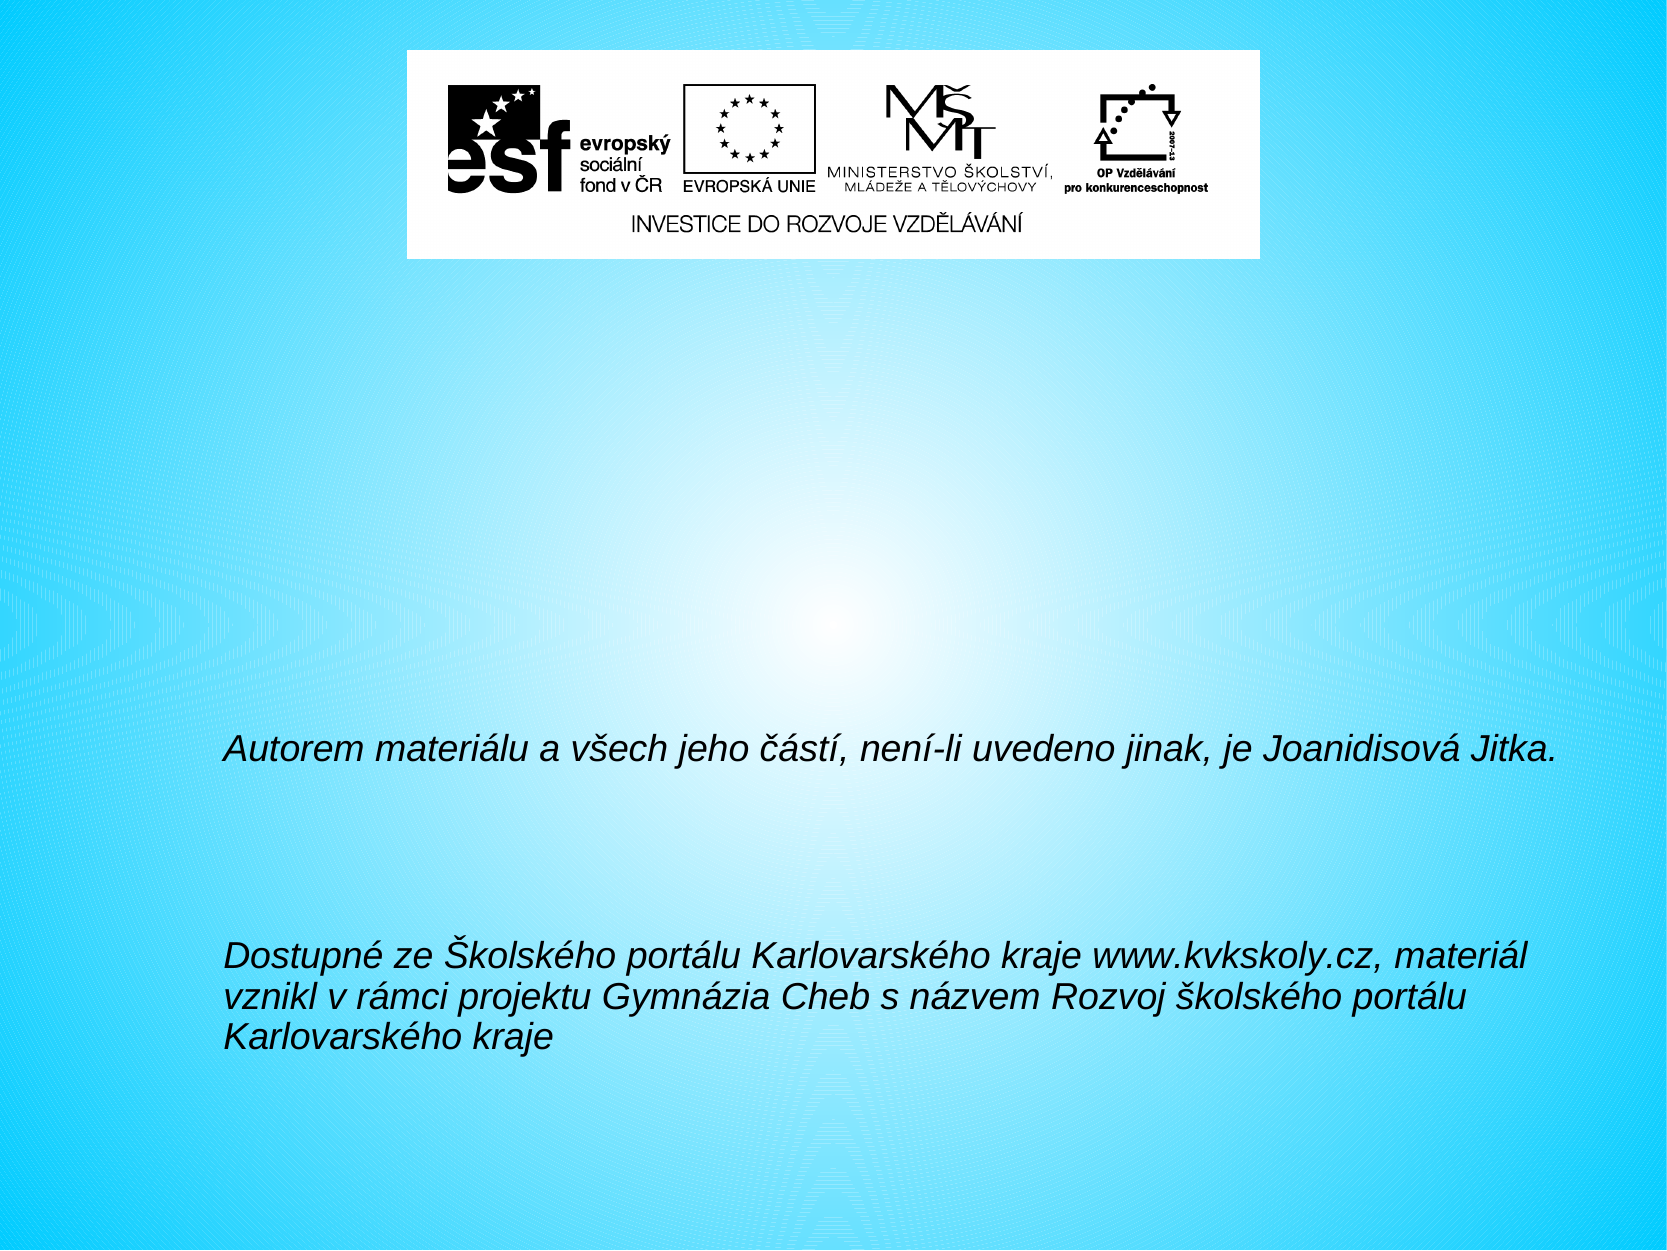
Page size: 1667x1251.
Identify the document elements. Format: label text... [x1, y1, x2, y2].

picture [407, 50, 1260, 259]
list Autorem materiálu a všech jeho částí, není-li uvedeno jinak, je Joanidisová Jitka. Dostupné ze Školského portálu Karlovarského kraje www.kvkskoly.cz, materiál vznikl v rámci projektu Gymnázia Cheb s názvem Rozvoj školského portálu Karlovarského kraje [83, 291, 1584, 1117]
